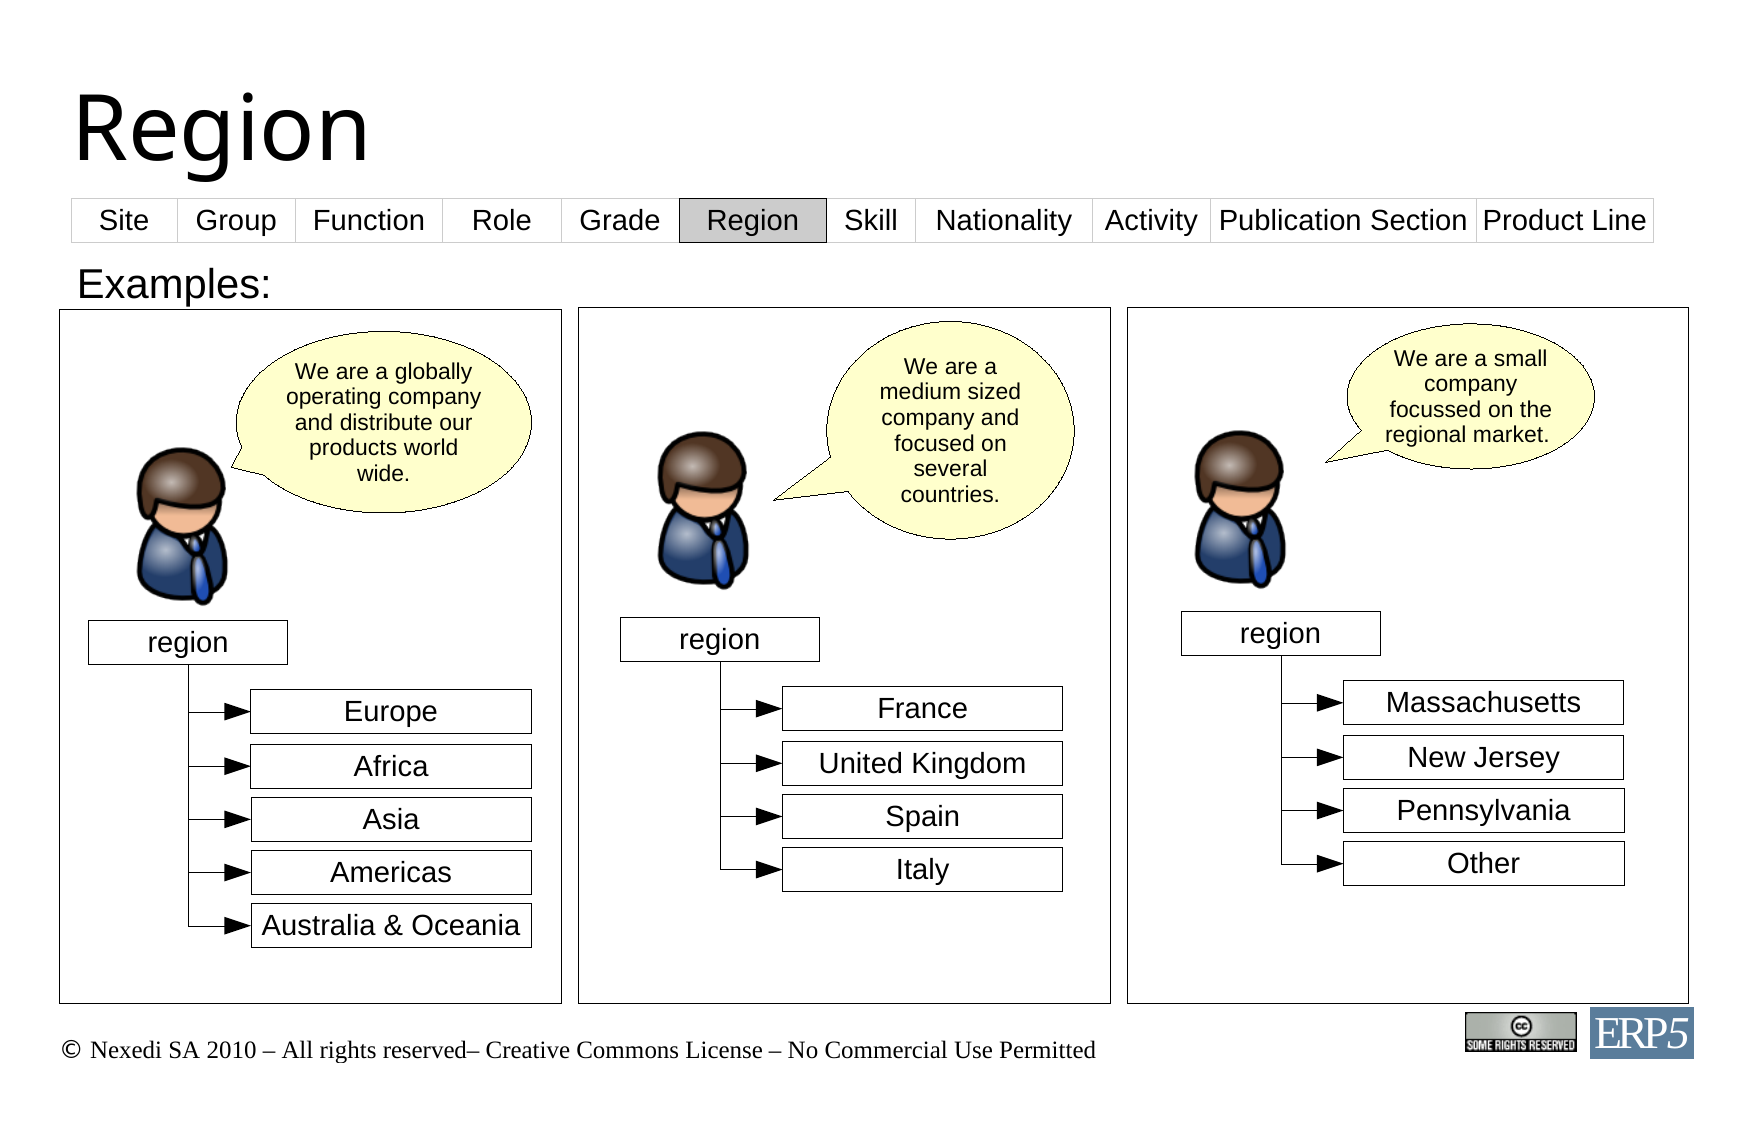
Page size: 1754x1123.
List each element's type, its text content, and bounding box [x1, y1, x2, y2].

text_box We are a small company focussed on the regional market. [1325, 323, 1595, 470]
text_box Nationality [915, 198, 1092, 243]
text_box We are a medium sized company and focused on several countries. [787, 321, 1075, 540]
text_box Pennsylvania [1343, 788, 1625, 833]
text_box United Kingdom [782, 741, 1063, 786]
text_box Group [177, 198, 295, 243]
text_box region [88, 620, 288, 665]
text_box New Jersey [1343, 735, 1624, 780]
picture [1465, 1012, 1577, 1052]
text_box Americas [251, 850, 532, 895]
text_box Site [71, 198, 177, 243]
text_box Spain [782, 794, 1063, 839]
text_box Region [679, 198, 827, 243]
text_box Australia & Oceania [251, 903, 532, 948]
text_box Other [1343, 841, 1625, 886]
text_box Function [295, 198, 442, 243]
text_box region [1181, 611, 1381, 656]
text_box Italy [782, 847, 1063, 892]
text_box We are a globally operating company and distribute our products world wide. [236, 331, 532, 513]
text_box Activity [1092, 198, 1210, 243]
text_box Asia [251, 797, 532, 842]
text_box Europe [250, 689, 532, 734]
picture [1157, 425, 1324, 592]
text_box Skill [827, 198, 915, 243]
text_box Grade [561, 198, 679, 243]
text_box Role [442, 198, 561, 243]
text_box Massachusetts [1343, 680, 1624, 725]
text_box France [782, 686, 1063, 731]
text_box region [620, 617, 820, 662]
title Region [71, 63, 1707, 187]
picture [620, 426, 787, 593]
text_box Product Line [1476, 198, 1654, 243]
text_box Publication Section [1210, 198, 1476, 243]
text_box Africa [250, 744, 532, 789]
text_box Examples: [76, 260, 1672, 307]
picture [99, 442, 266, 609]
